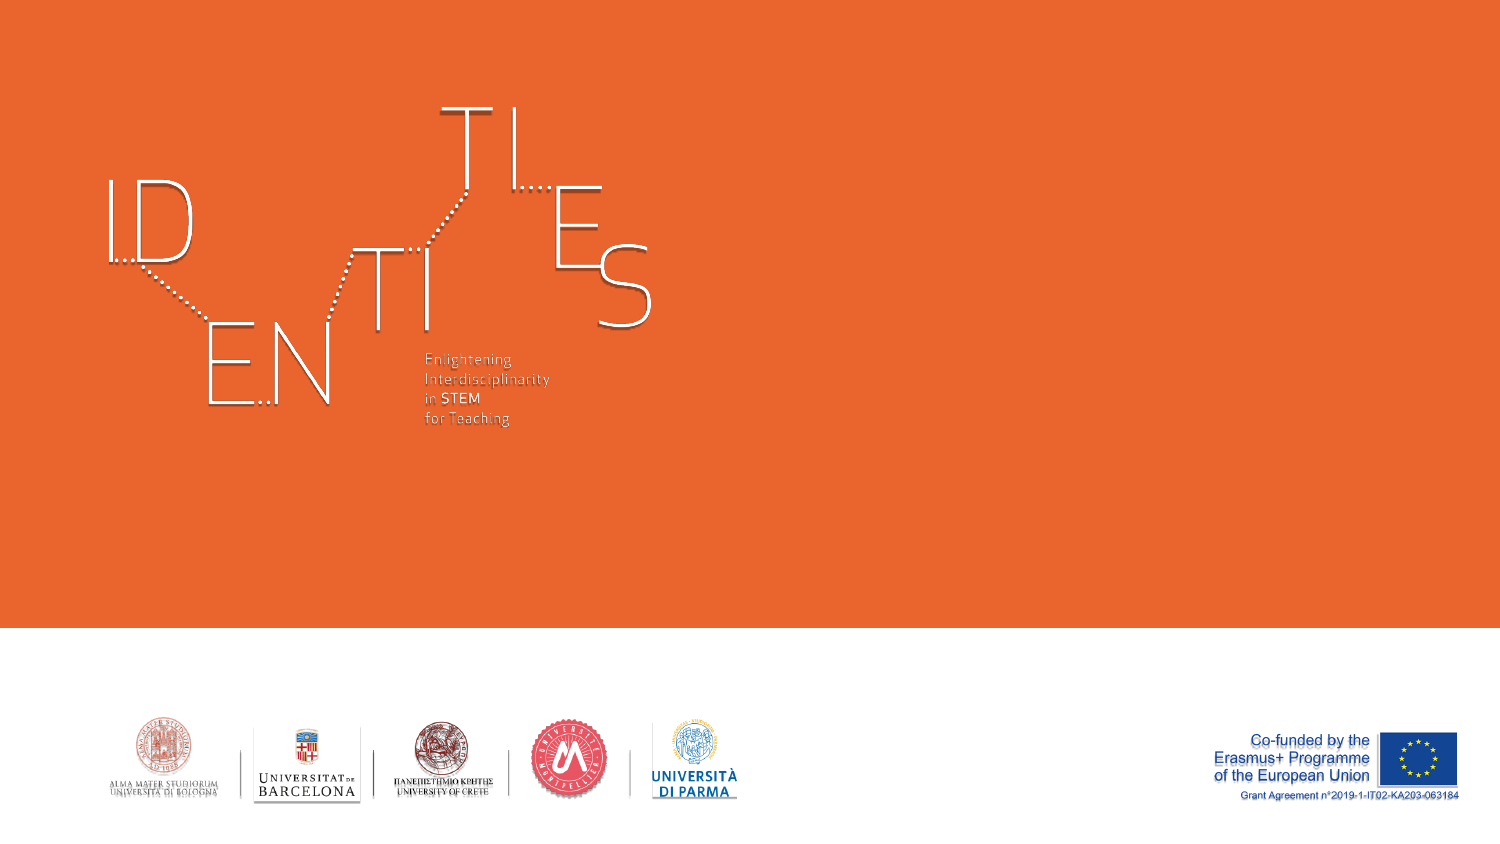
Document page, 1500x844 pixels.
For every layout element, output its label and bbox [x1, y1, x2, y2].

picture [1209, 729, 1460, 804]
text_box [0, 0, 1500, 628]
picture [109, 107, 651, 427]
picture [109, 717, 737, 803]
